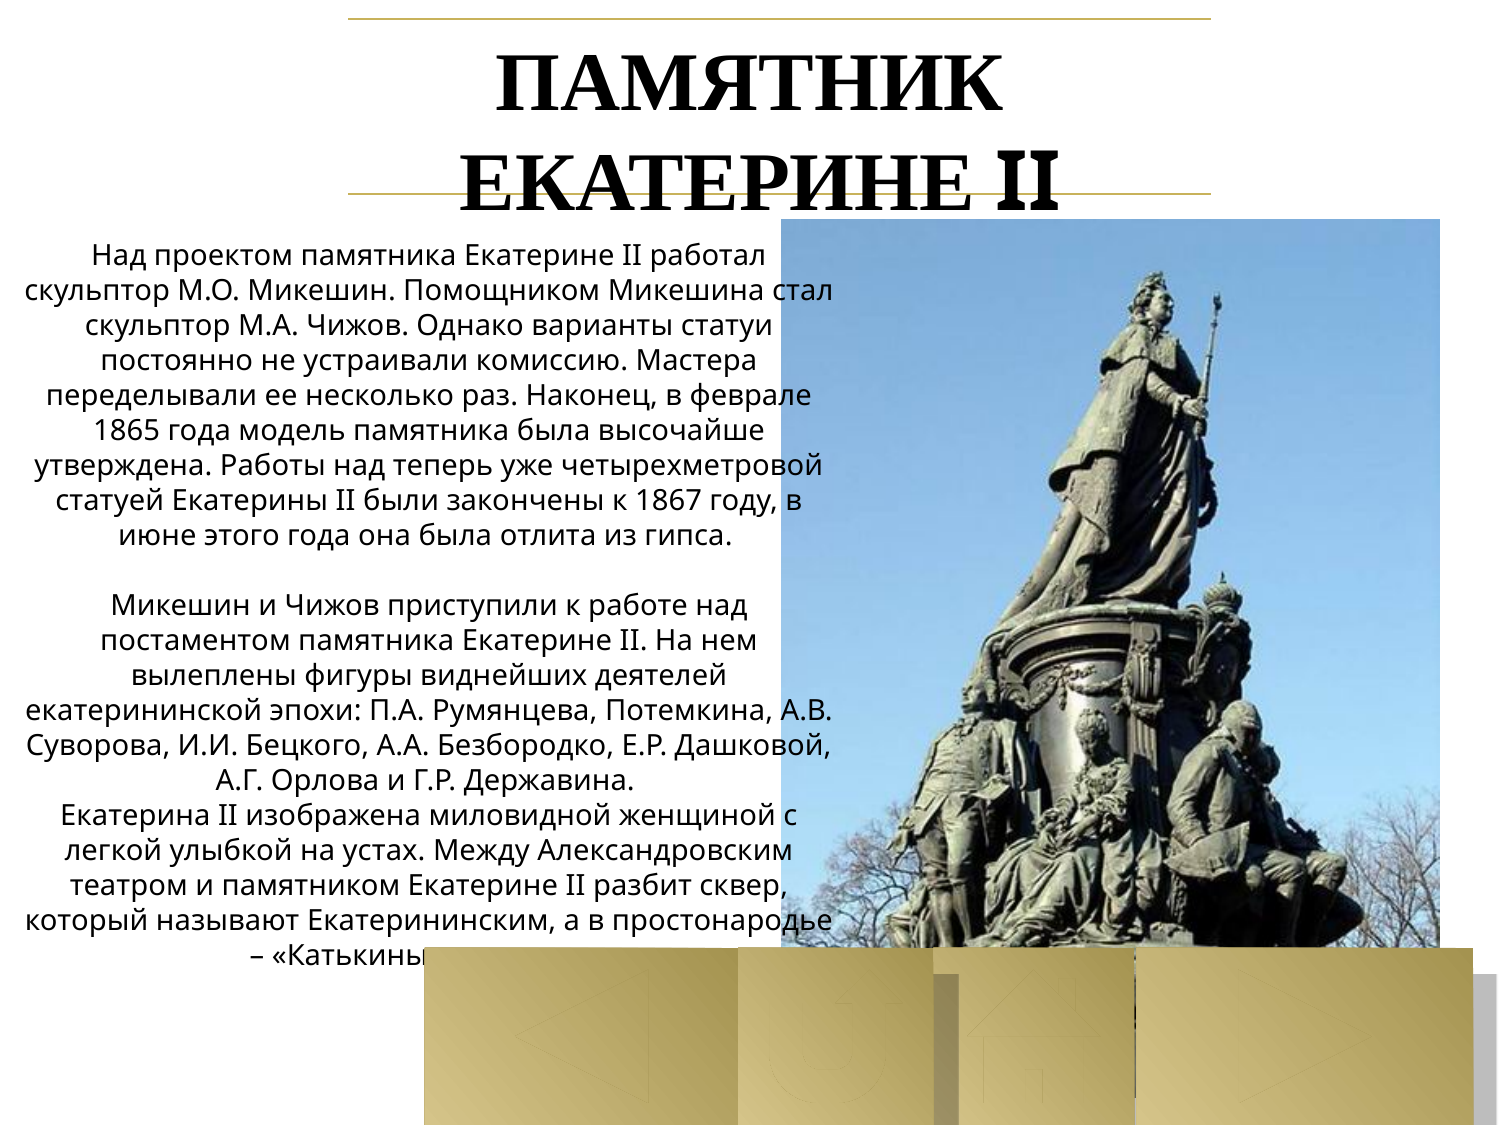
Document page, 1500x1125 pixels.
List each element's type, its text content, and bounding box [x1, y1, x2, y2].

text_box [424, 947, 1135, 1125]
subtitle Над проектом памятника Екатерине II работал скульптор М.О. Микешин. Помощником Микешина стал скульптор М.А. Чижов. Однако варианты статуи постоянно не устраивали комиссию. Мастера переделывали ее несколько раз. Наконец, в феврале 1865 года модель памятника была высочайше утверждена. Работы над теперь уже четырехметровой статуей Екатерины II были закончены к 1867 году, в июне этого года она была отлита из гипса. Микешин и Чижов приступили к работе над постаментом памятника Екатерине II. На нем вылеплены фигуры виднейших деятелей екатерининской эпохи: П.А. Румянцева, Потемкина, А.В. Суворова, И.И. Бецкого, А.А. Безбородко, Е.Р. Дашковой, А.Г. Орлова и Г.Р. Державина. Екатерина II изображена миловидной женщиной с легкой улыбкой на устах. Между Александровским театром и памятником Екатерине II разбит сквер, который называют Екатерининским, а в простонародье – «Катькиным садиком». [4, 194, 854, 1012]
text_box ПАМЯТНИК ЕКАТЕРИНЕ II [325, 20, 1196, 219]
picture [854, 220, 1440, 1098]
text_box [1136, 947, 1474, 1125]
